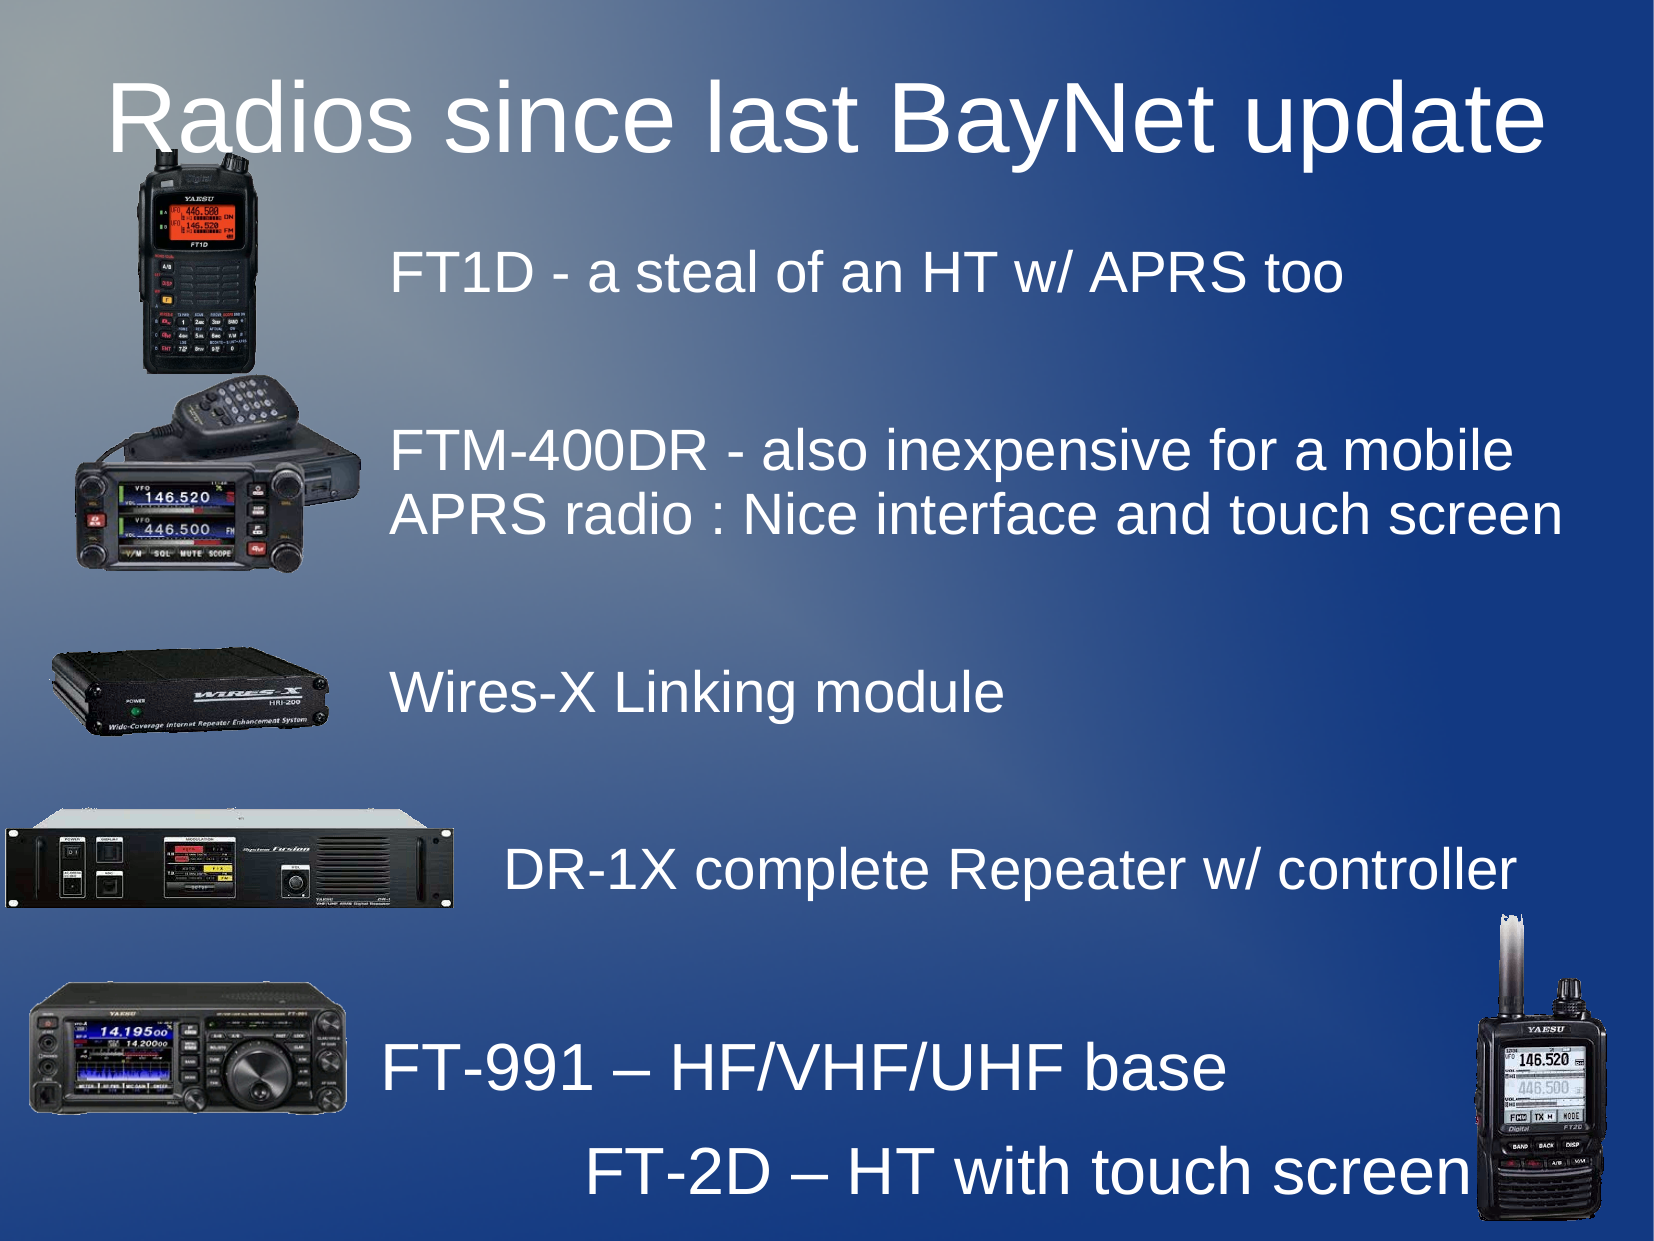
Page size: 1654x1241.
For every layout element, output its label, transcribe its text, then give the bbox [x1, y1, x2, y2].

picture [0, 0, 1654, 1241]
title Radios since last BayNet update [82, 61, 1571, 174]
list FT1D - a steal of an HT w/ APRS too FTM-400DR - also inexpensive for a mobile APRS radio : Nice interface and touch screen Wires-X Linking module DR-1X complete Repeater w/ controller FT-991 – HF/VHF/UHF base FT-2D – HT with touch screen [106, 240, 1595, 1209]
